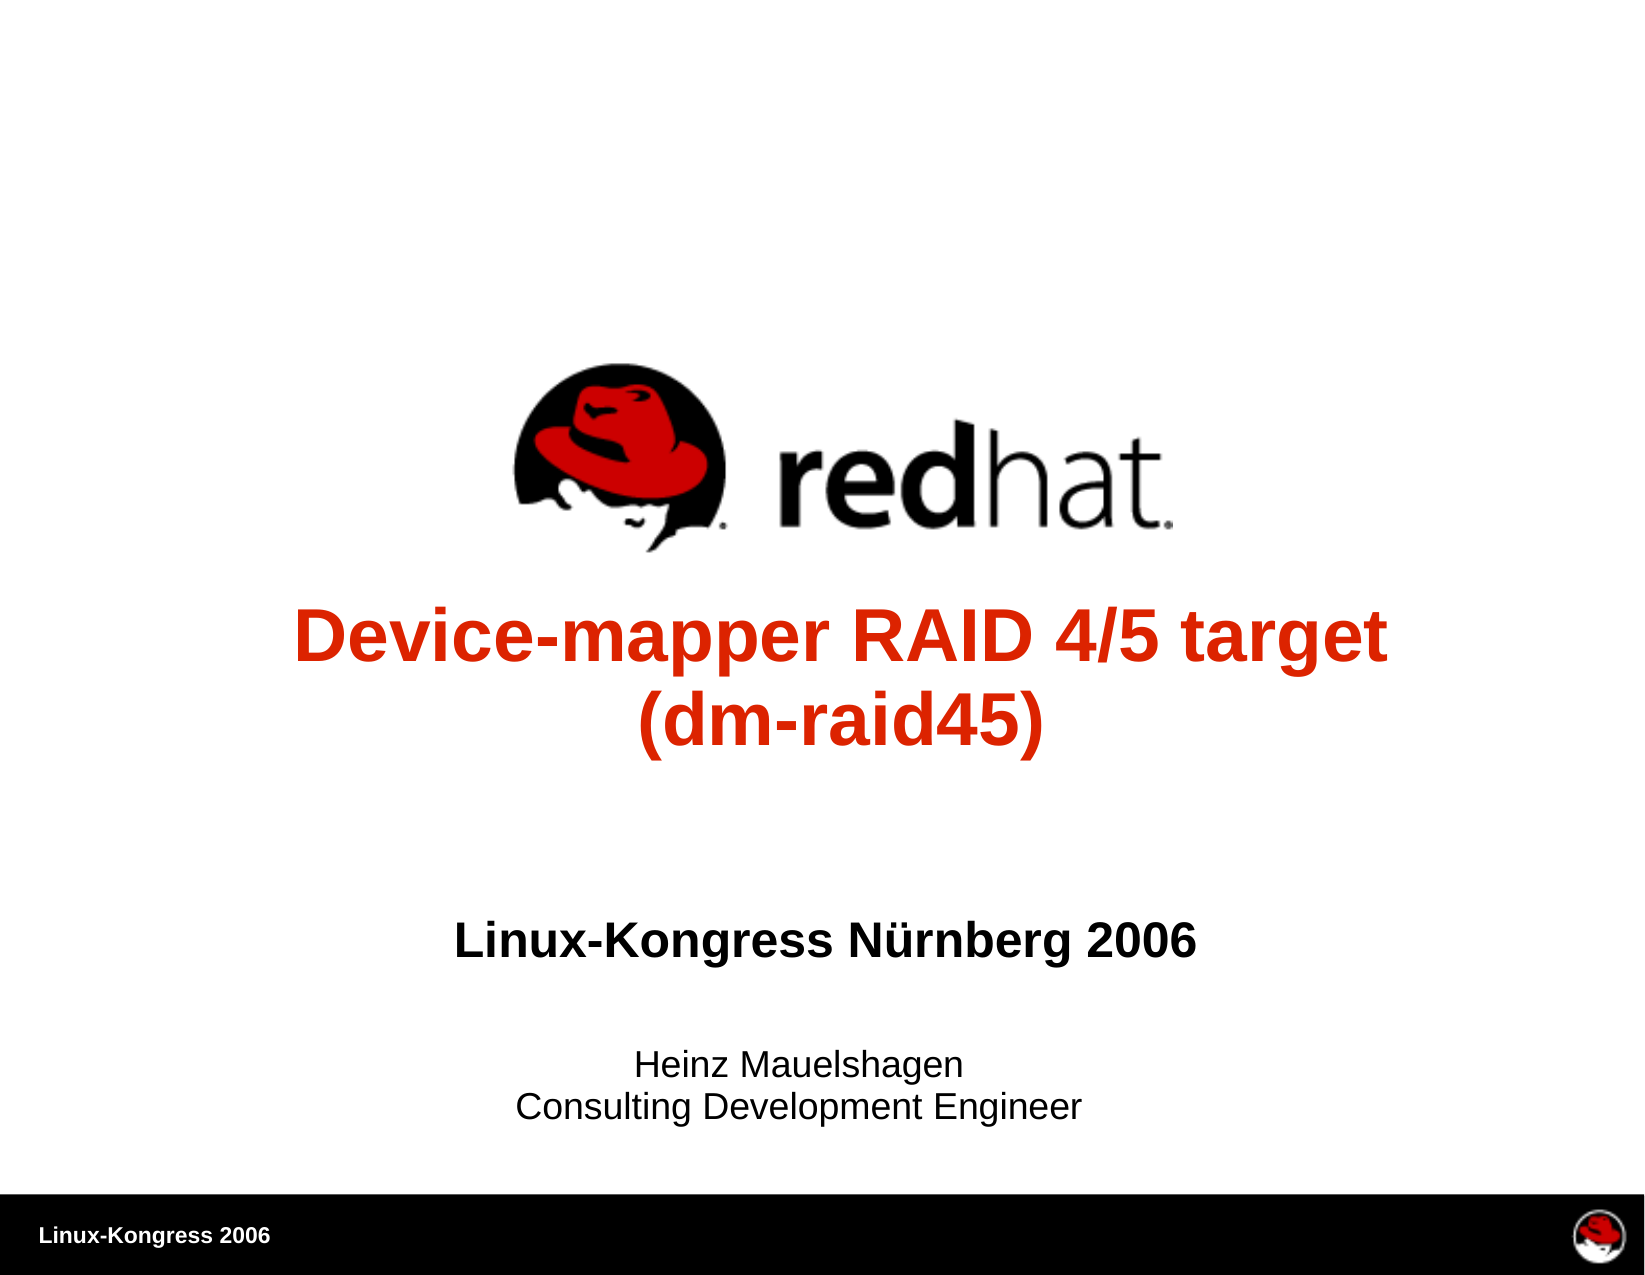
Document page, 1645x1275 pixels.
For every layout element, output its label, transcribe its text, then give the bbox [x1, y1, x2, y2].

text_box Linux-Kongress Nürnberg 2006 [572, 912, 1079, 976]
text_box [0, 1195, 1645, 1275]
picture [511, 362, 1173, 580]
text_box Device-mapper RAID 4/5 target (dm-raid45) [399, 593, 1284, 876]
text_box Heinz Mauelshagen Consulting Development Engineer [514, 1043, 1084, 1138]
picture [1568, 1206, 1631, 1270]
text_box Linux-Kongress 2006 [38, 1222, 382, 1252]
